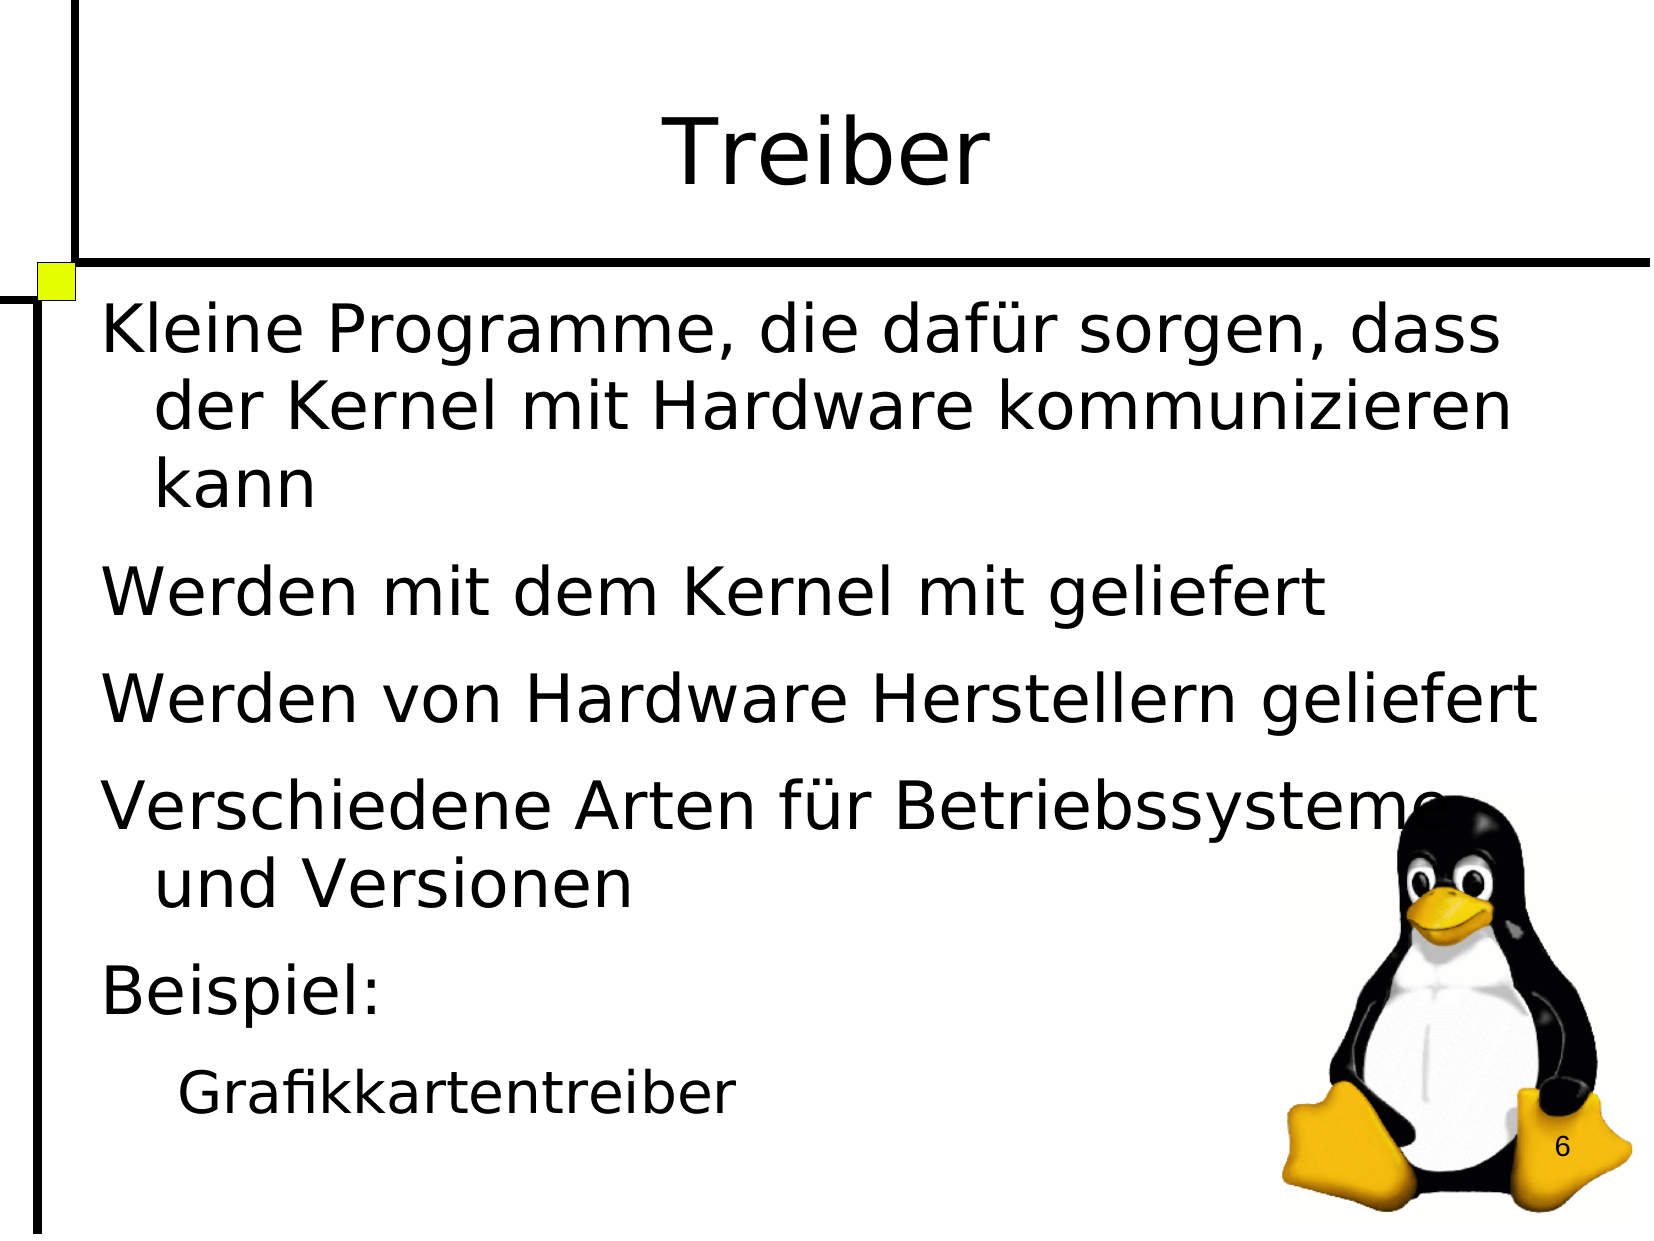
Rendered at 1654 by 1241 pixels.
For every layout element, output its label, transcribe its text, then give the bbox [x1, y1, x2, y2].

list Kleine Programme, die dafür sorgen, dass der Kernel mit Hardware kommunizieren kann Werden mit dem Kernel mit geliefert Werden von Hardware Herstellern geliefert Verschiedene Arten für Betriebssysteme und Versionen Beispiel: Grafikkartentreiber [82, 290, 1571, 1206]
picture [1275, 787, 1642, 1223]
title Treiber [82, 49, 1571, 257]
